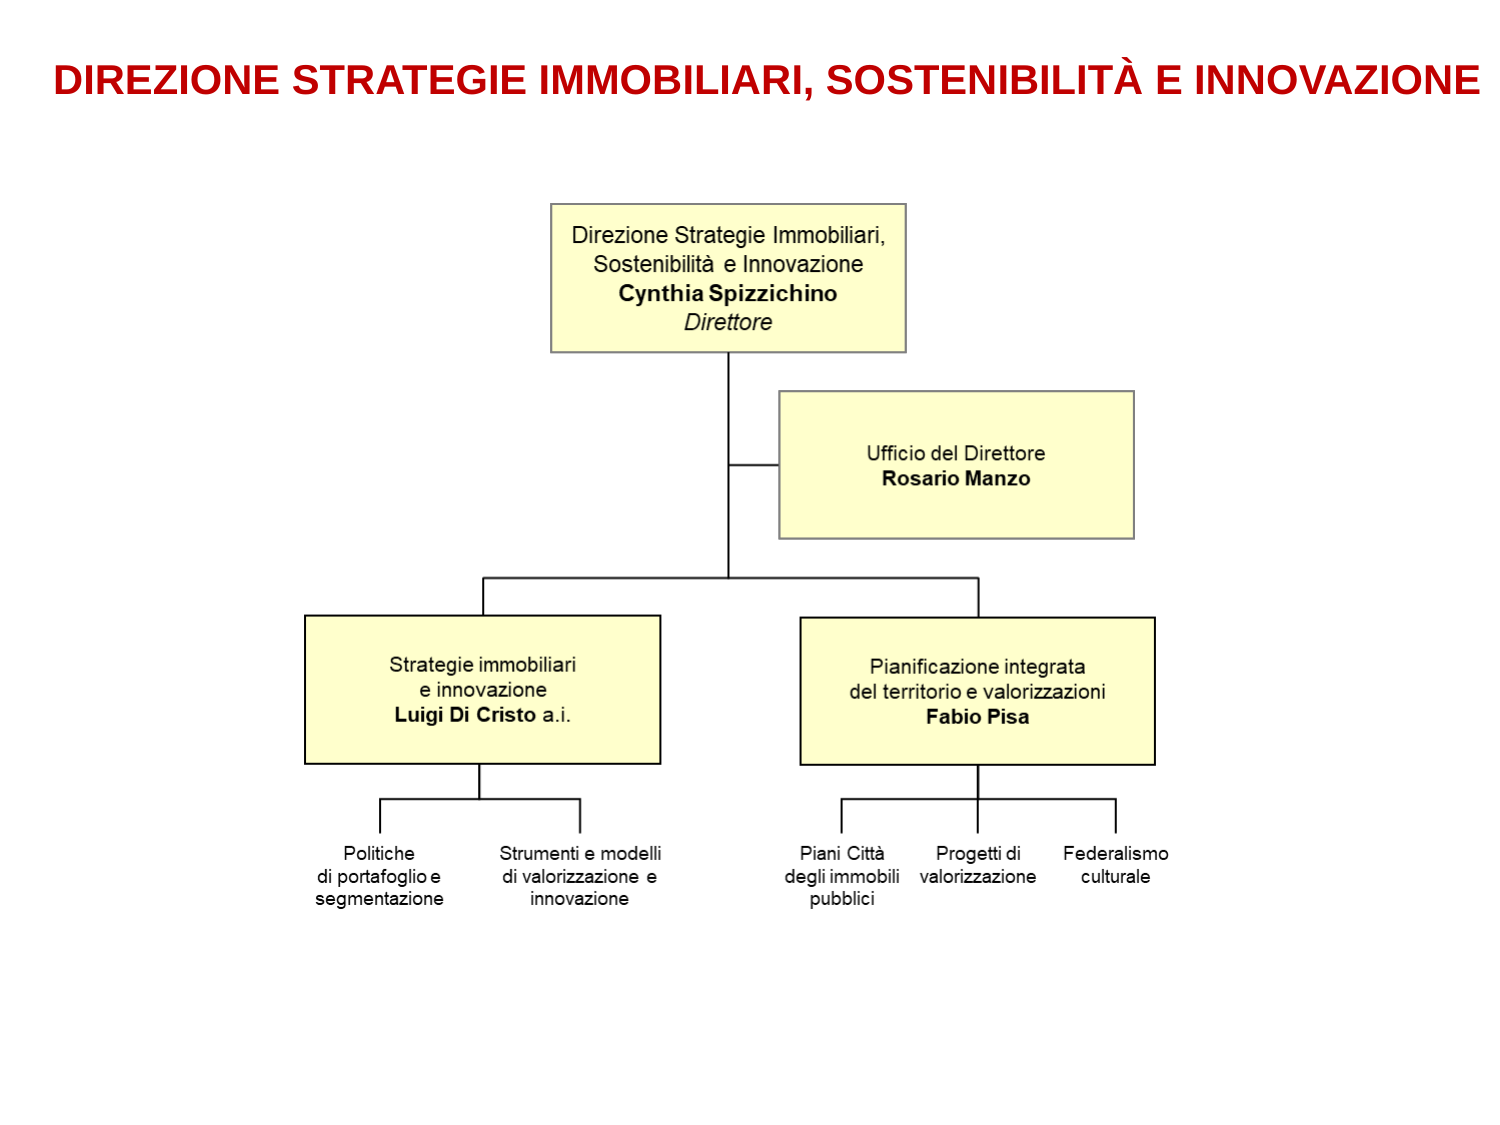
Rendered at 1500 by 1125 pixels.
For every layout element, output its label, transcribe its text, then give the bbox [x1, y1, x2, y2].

picture [268, 203, 1232, 922]
text_box DIREZIONE STRATEGIE IMMOBILIARI, SOSTENIBILITÀ E INNOVAZIONE [38, 45, 1500, 128]
